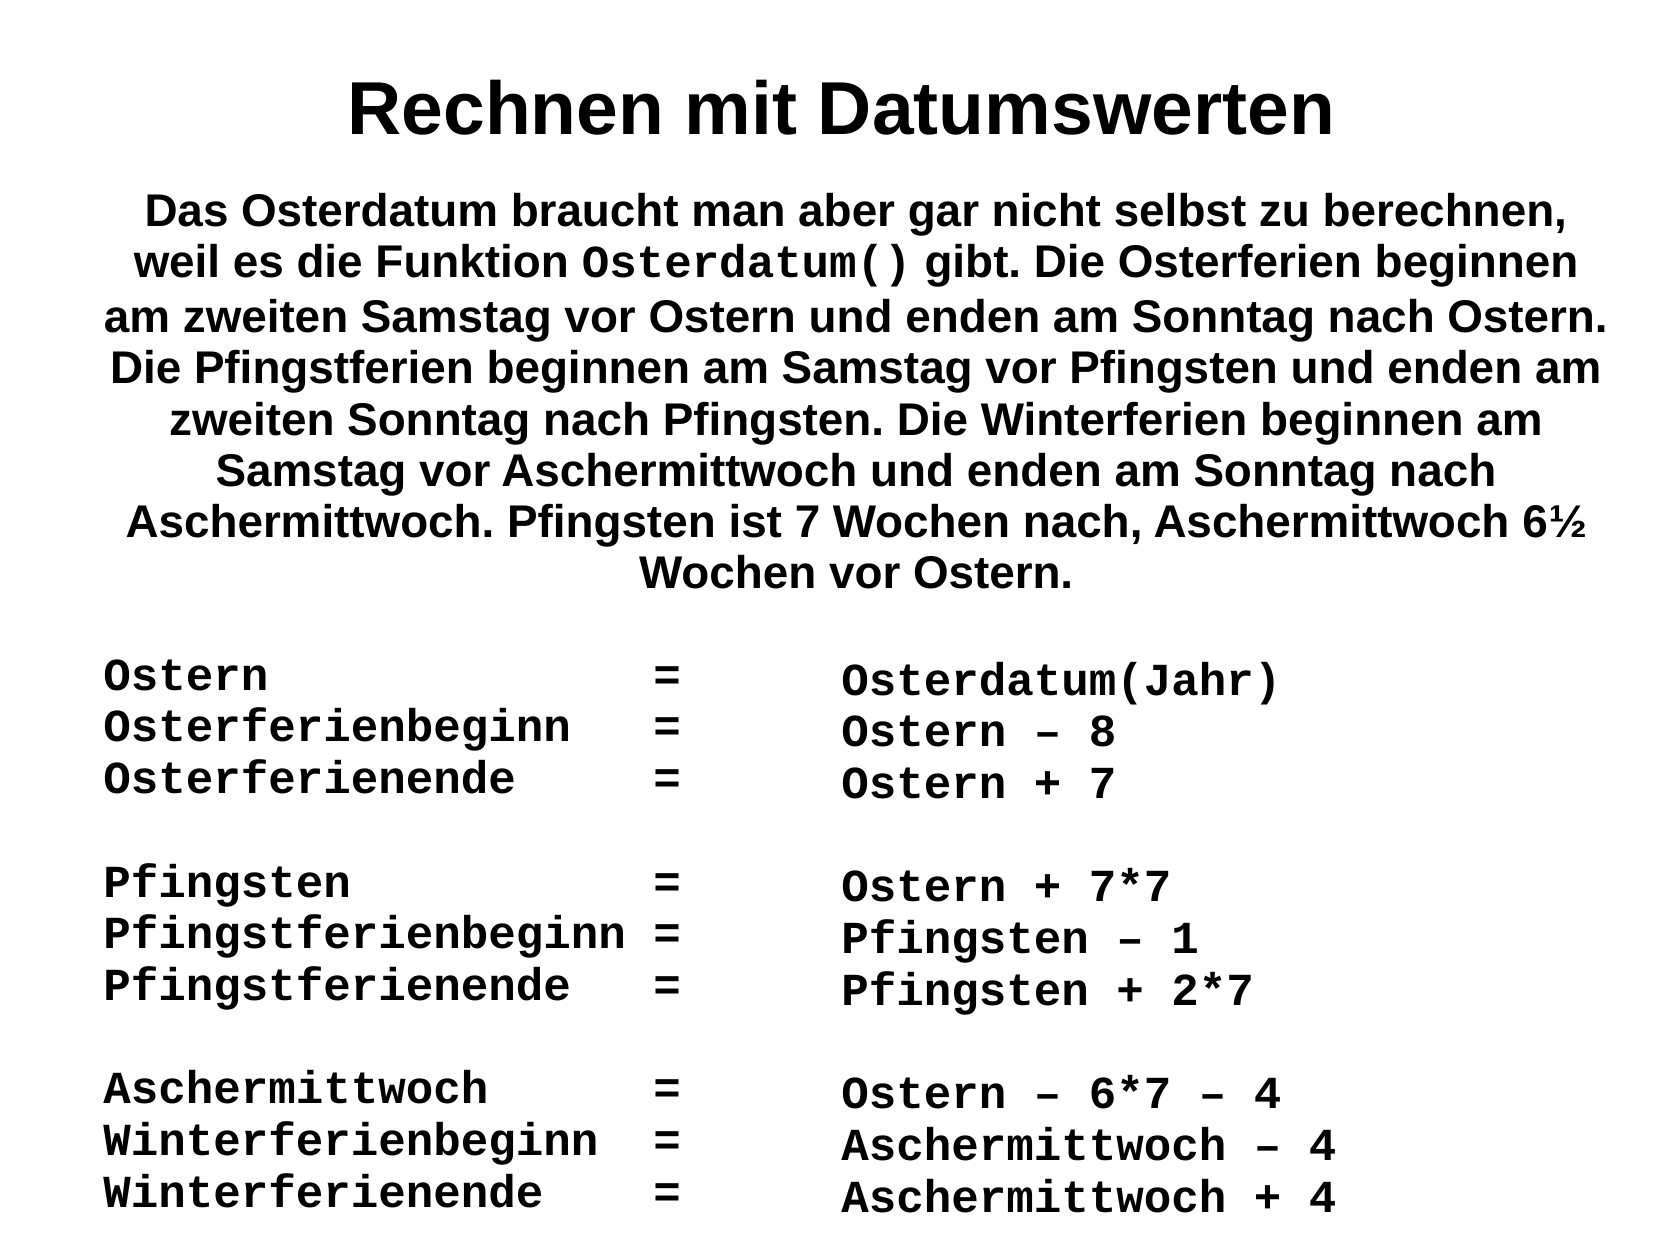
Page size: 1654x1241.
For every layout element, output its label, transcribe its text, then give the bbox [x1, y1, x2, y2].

text_box Rechnen mit Datumswerten [118, 59, 1565, 158]
text_box Ostern = Osterferienbeginn = Osterferienende = Pfingsten = Pfingstferienbeginn = Pfingstferienende = Aschermittwoch = Winterferienbeginn = Winterferienende = [88, 644, 739, 1229]
text_box Osterdatum(Jahr) Ostern – 8 Ostern + 7 Ostern + 7*7 Pfingsten – 1 Pfingsten + 2*7 Ostern – 6*7 – 4 Aschermittwoch – 4 Aschermittwoch + 4 [826, 649, 1477, 1234]
text_box Das Osterdatum braucht man aber gar nicht selbst zu berechnen, weil es die Funktion Osterdatum() gibt. Die Osterferien beginnen am zweiten Samstag vor Ostern und enden am Sonntag nach Ostern. Die Pfingstferien beginnen am Samstag vor Pfingsten und enden am zweiten Sonntag nach Pfingsten. Die Winterferien beginnen am Samstag vor Aschermittwoch und enden am Sonntag nach Aschermittwoch. Pfingsten ist 7 Wochen nach, Aschermittwoch 6½ Wochen vor Ostern. [88, 177, 1625, 615]
